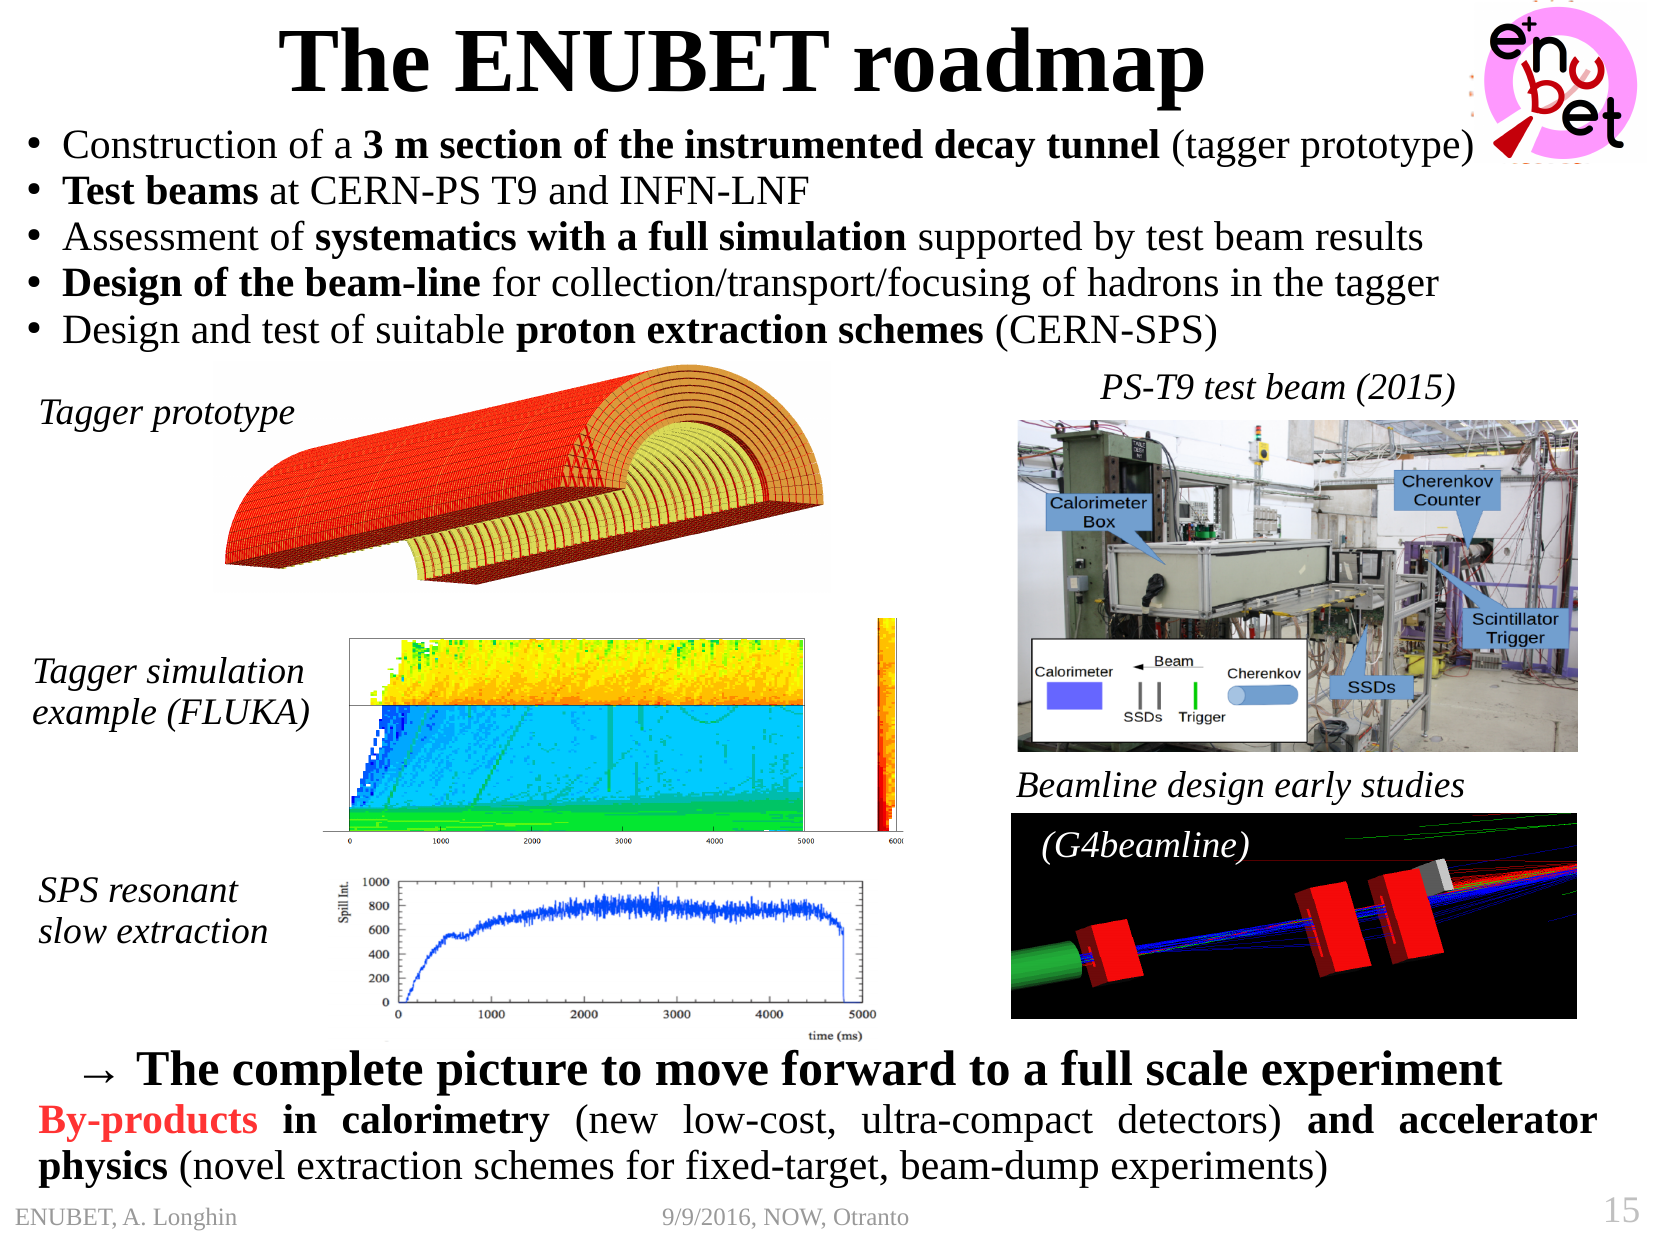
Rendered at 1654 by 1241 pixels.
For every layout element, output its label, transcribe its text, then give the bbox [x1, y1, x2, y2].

title The ENUBET roadmap [0, 2, 1488, 119]
picture [1017, 420, 1578, 752]
picture [213, 361, 831, 593]
text_box → The complete picture to move forward to a full scale experiment By-products in calorimetry (new low-cost, ultra-compact detectors) and accelerator physics (novel extraction schemes for fixed-target, beam-dump experiments) [23, 1033, 1613, 1198]
text_box Tagger simulation example (FLUKA) [17, 642, 375, 741]
text_box Construction of a 3 m section of the instrumented decay tunnel (tagger prototype) Test beams at CERN-PS T9 and INFN-LNF Assessment of systematics with a full simulation supported by test beam results Design of the beam-line for collection/transport/focusing of hadrons in the tagger Design and test of suitable proton extraction schemes (CERN-SPS) [11, 113, 1512, 408]
picture [328, 868, 878, 1033]
text_box PS-T9 test beam (2015) [1085, 359, 1578, 418]
picture [1011, 855, 1577, 1019]
picture [322, 618, 904, 857]
text_box (G4beamline) [1026, 816, 1296, 915]
text_box Beamline design early studies [1001, 756, 1630, 855]
text_box SPS resonant slow extraction [23, 861, 464, 960]
picture [1463, 0, 1653, 164]
text_box Tagger prototype [23, 383, 465, 441]
